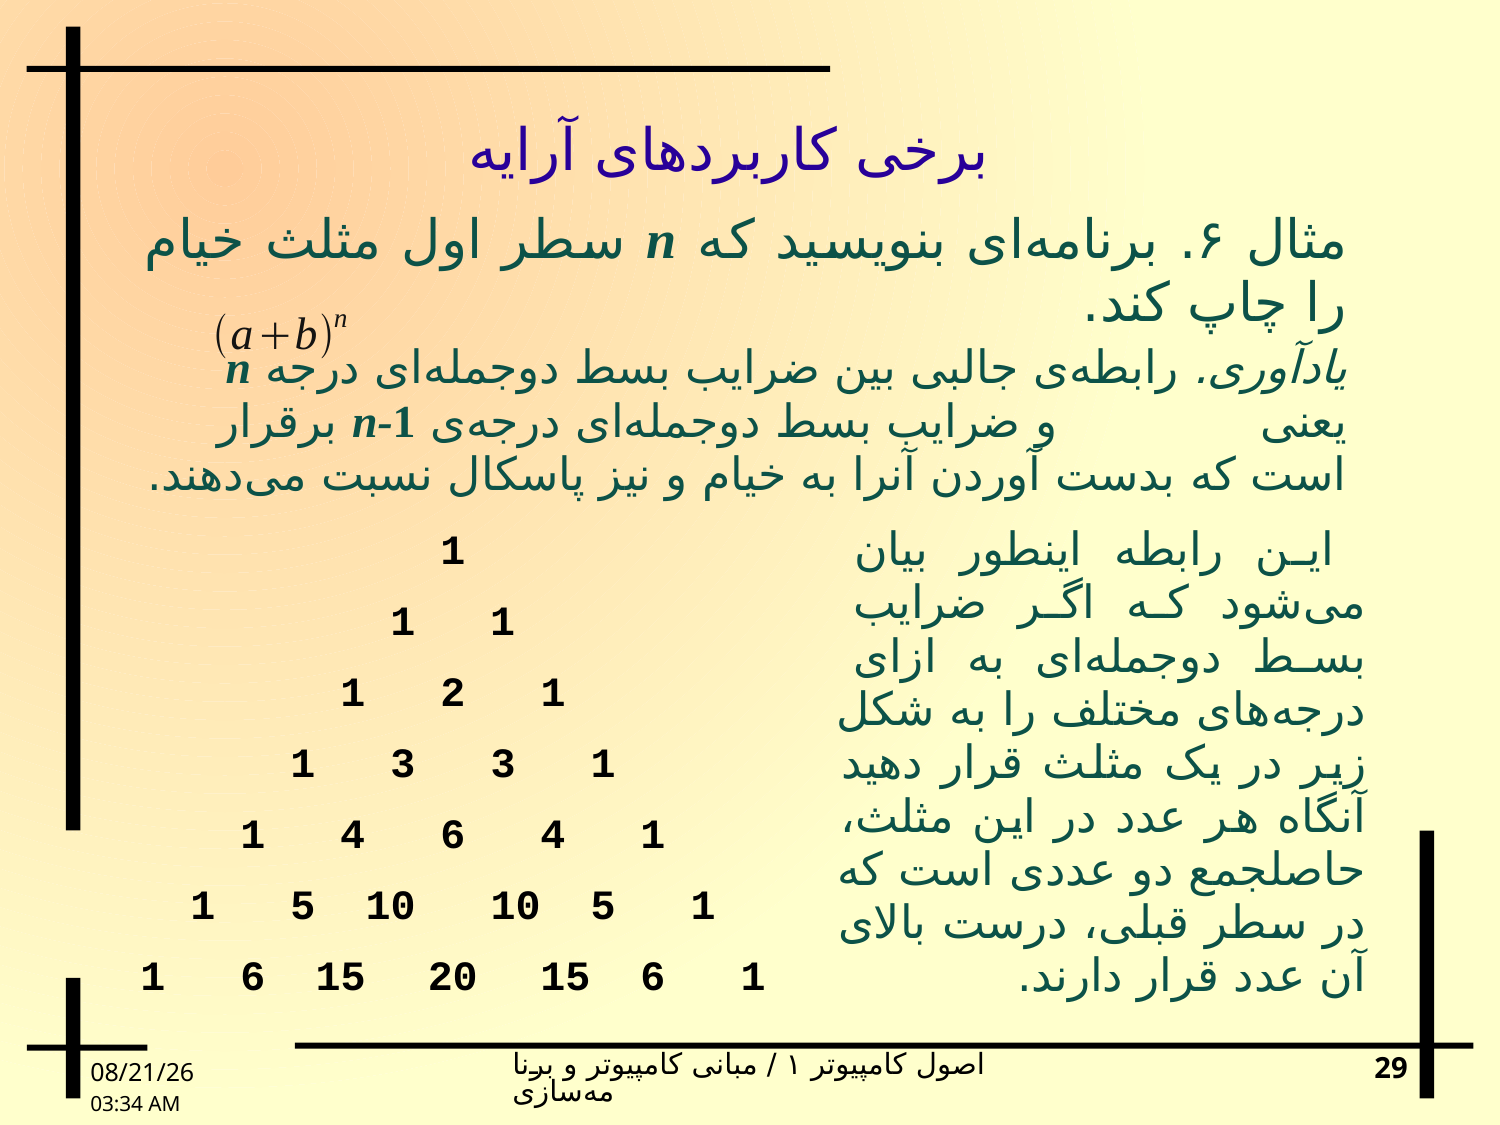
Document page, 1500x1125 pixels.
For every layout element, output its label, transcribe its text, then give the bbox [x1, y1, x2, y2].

list مثال ۶. برنامه‌ای بنویسید که n سطر اول مثلث خیام را چاپ کند. یادآوری. رابطه‌ی جالبی بین ضرایب بسط دوجمله‌ای درجه n یعنی و ضرایب بسط دوجمله‌ای درجه‌ی n-1 برقرار است که بدست آوردن آنرا به خیام و نیز پاسکال نسبت می‌دهند. [141, 207, 1401, 515]
text_box 1 1 1 1 2 1 1 3 3 1 1 4 6 4 1 1 5 10 10 5 1 1 6 15 20 15 6 1 [100, 499, 828, 1002]
list این رابطه اینطور بیان می‌شود که اگر ضرایب بسط دوجمله‌ای به ازای درجه‌های مختلف را به شکل زیر در یک مثلث قرار دهید آنگاه هر عدد در این مثلث، حاصلجمع دو عددی است که در سطر قبلی، درست بالای آن عدد قرار دارند. [836, 523, 1420, 1024]
title برخی کاربردهای آرایه [113, 91, 1344, 211]
chart [207, 302, 354, 361]
